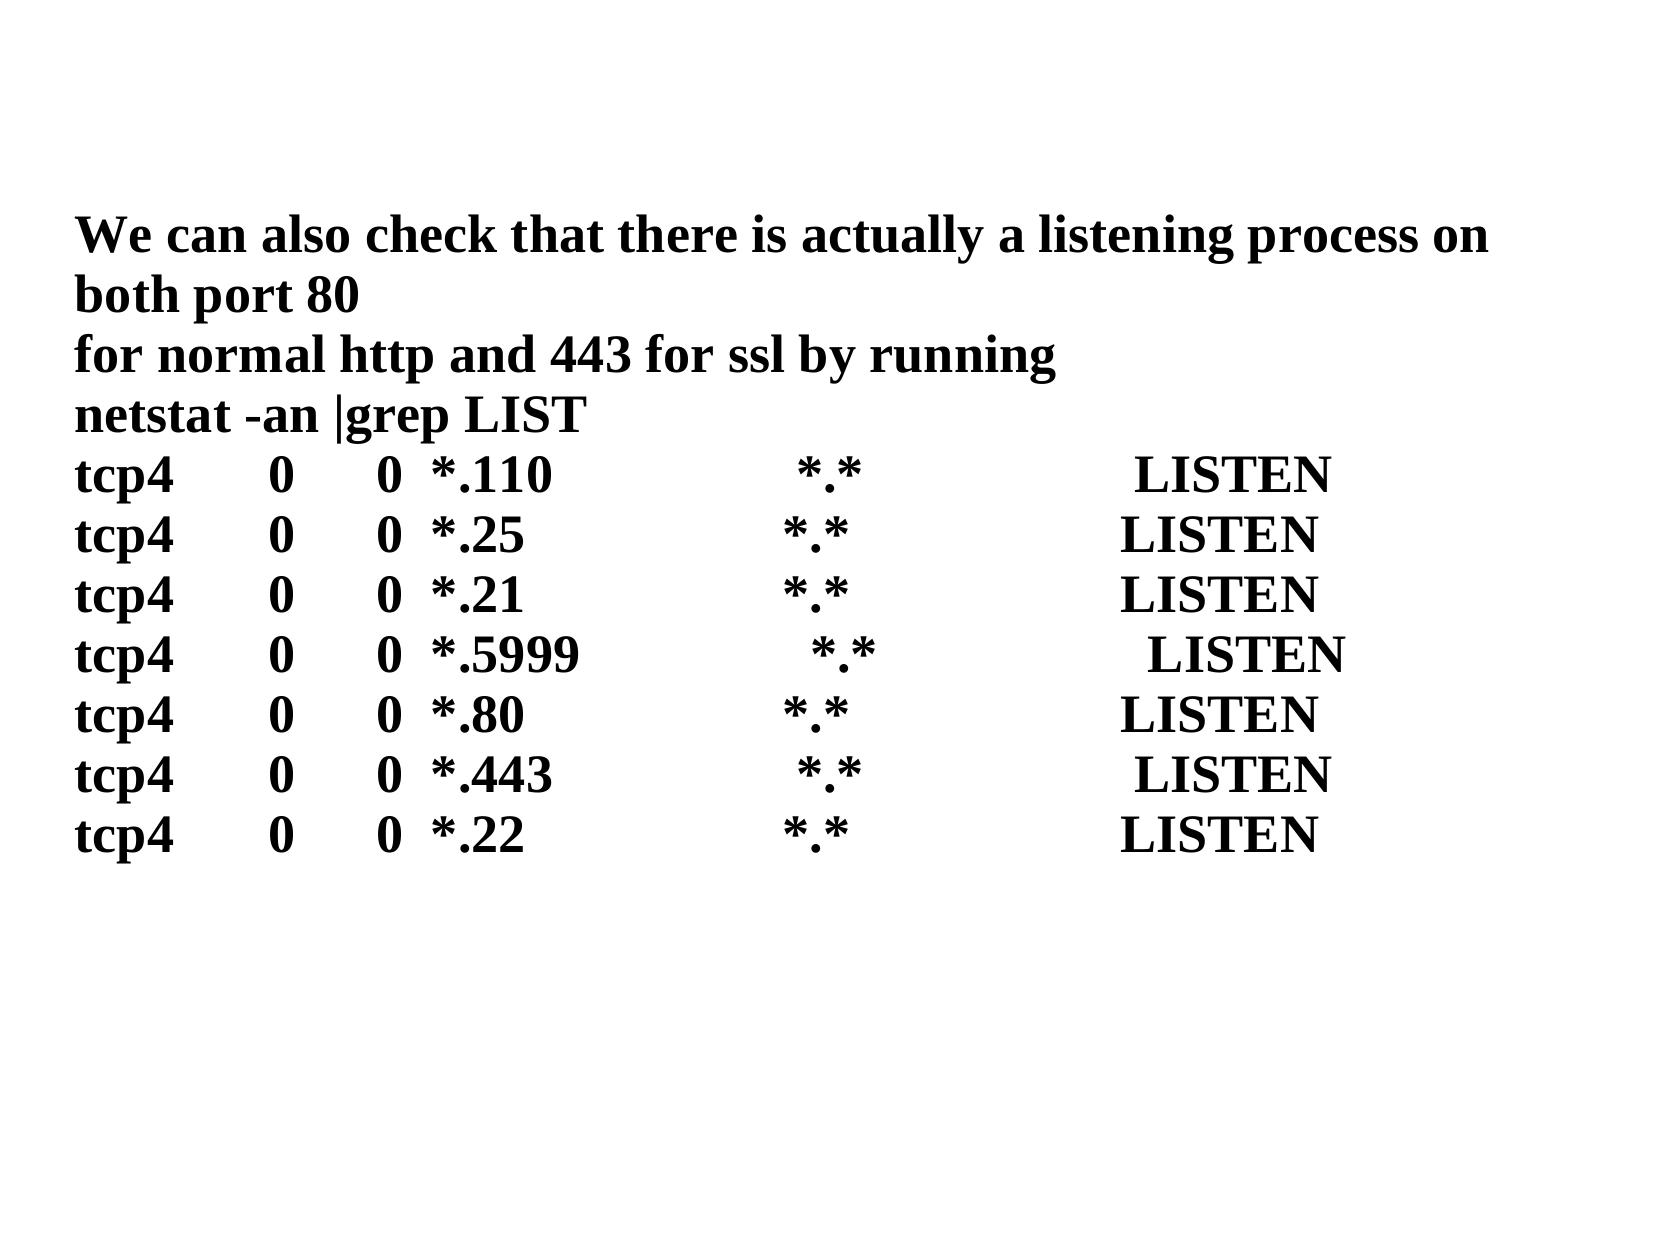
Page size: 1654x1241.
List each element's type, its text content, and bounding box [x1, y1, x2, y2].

text_box We can also check that there is actually a listening process on both port 80 for normal http and 443 for ssl by running netstat -an |grep LIST tcp4 0 0 *.110 *.* LISTEN tcp4 0 0 *.25 *.* LISTEN tcp4 0 0 *.21 *.* LISTEN tcp4 0 0 *.5999 *.* LISTEN tcp4 0 0 *.80 *.* LISTEN tcp4 0 0 *.443 *.* LISTEN tcp4 0 0 *.22 *.* LISTEN [74, 203, 1539, 1101]
